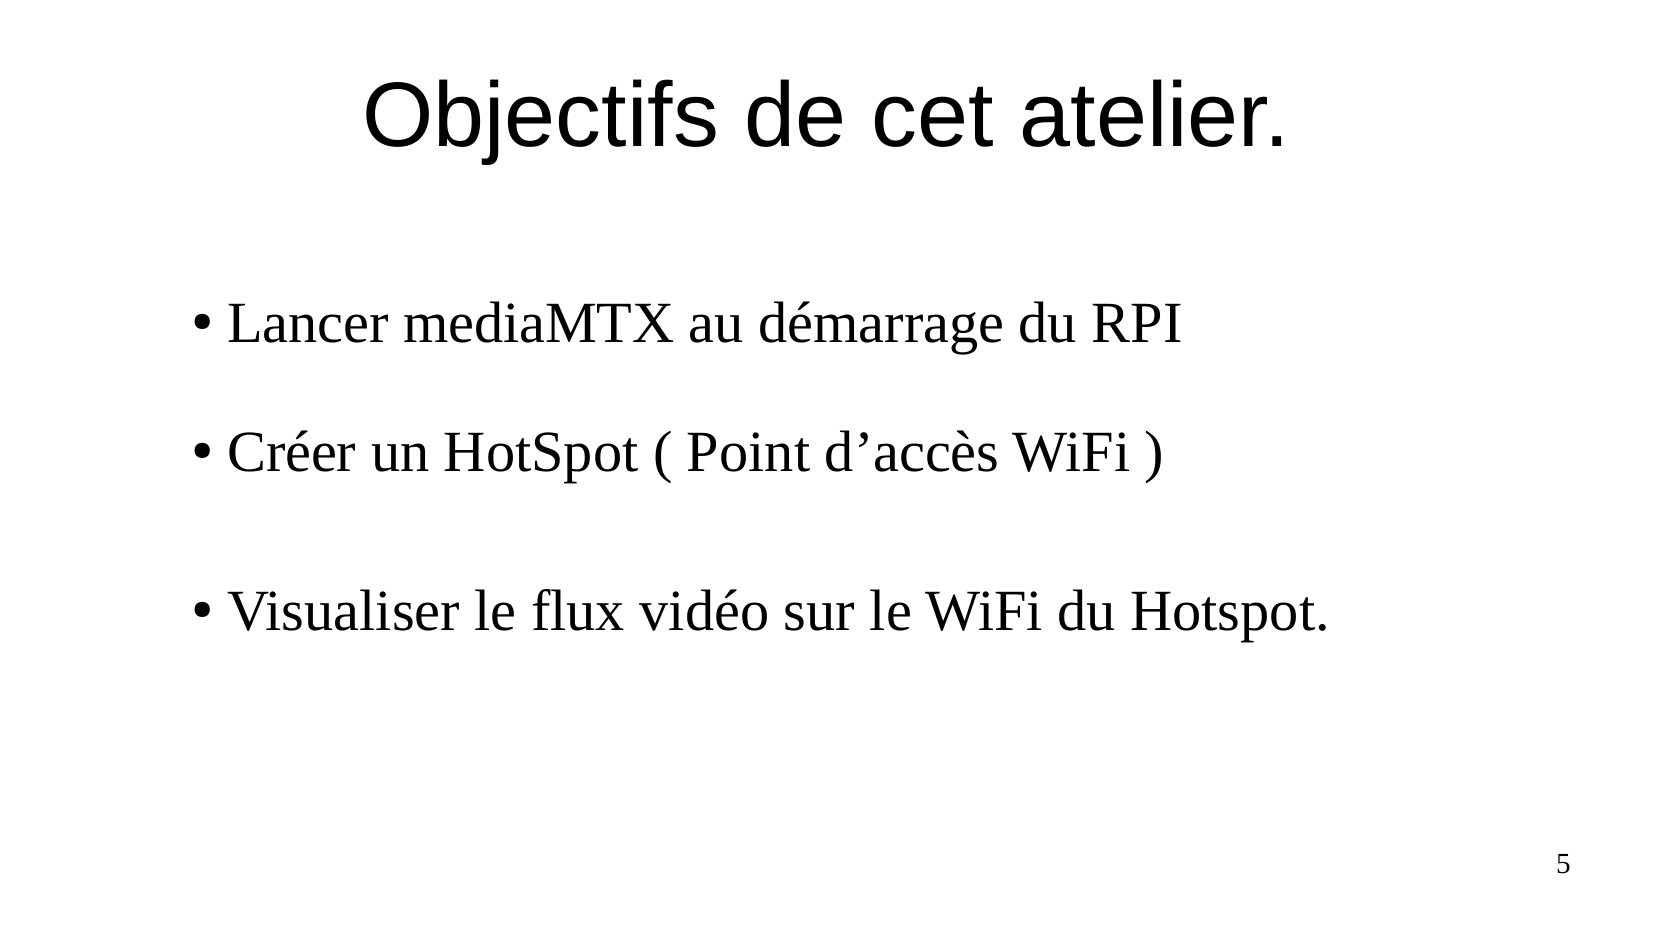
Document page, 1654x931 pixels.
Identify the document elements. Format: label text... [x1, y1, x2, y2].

text_box Lancer mediaMTX au démarrage du RPI Créer un HotSpot ( Point d’accès WiFi ) Visualiser le flux vidéo sur le WiFi du Hotspot. [177, 283, 1503, 651]
title Objectifs de cet atelier. [82, 37, 1571, 193]
